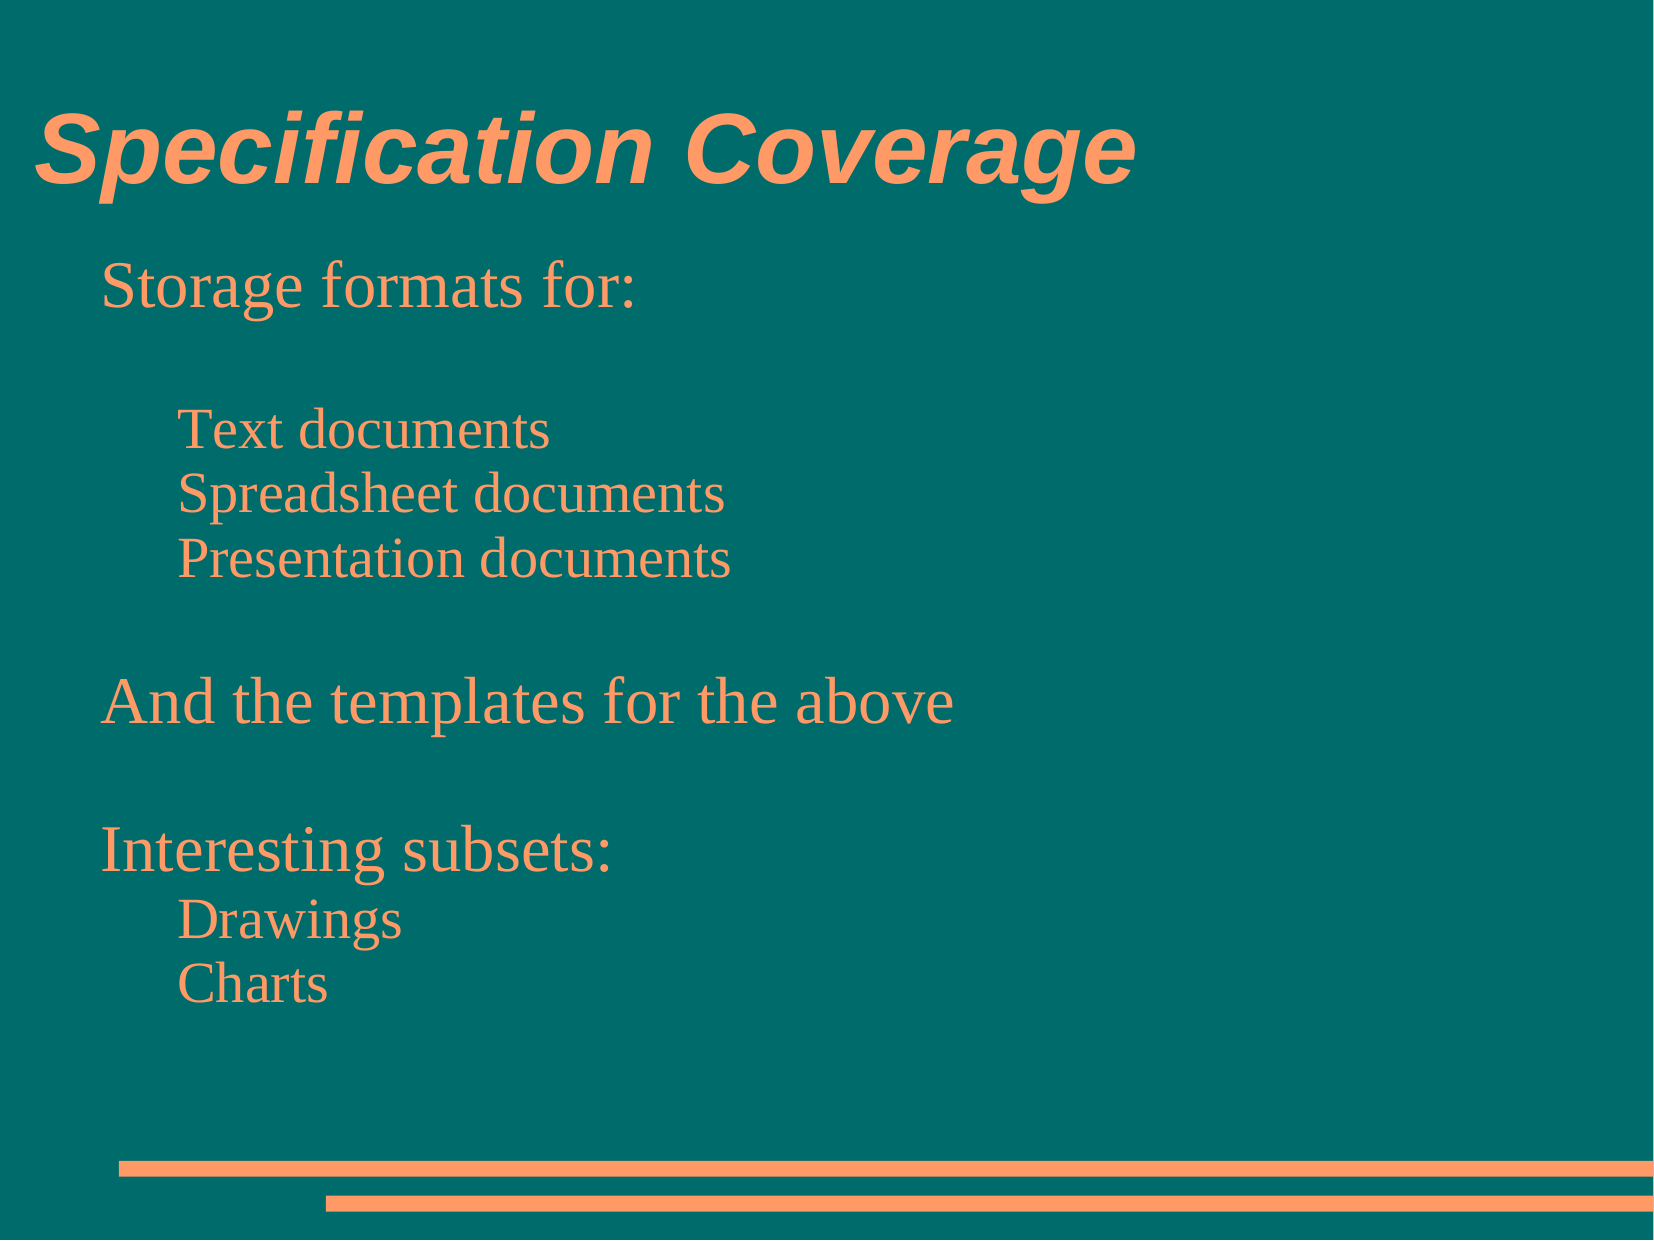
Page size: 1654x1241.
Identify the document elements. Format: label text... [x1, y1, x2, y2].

title Specification Coverage [34, 82, 1447, 216]
list Storage formats for: Text documents Spreadsheet documents Presentation documents And the templates for the above Interesting subsets: Drawings Charts [82, 248, 1495, 1117]
